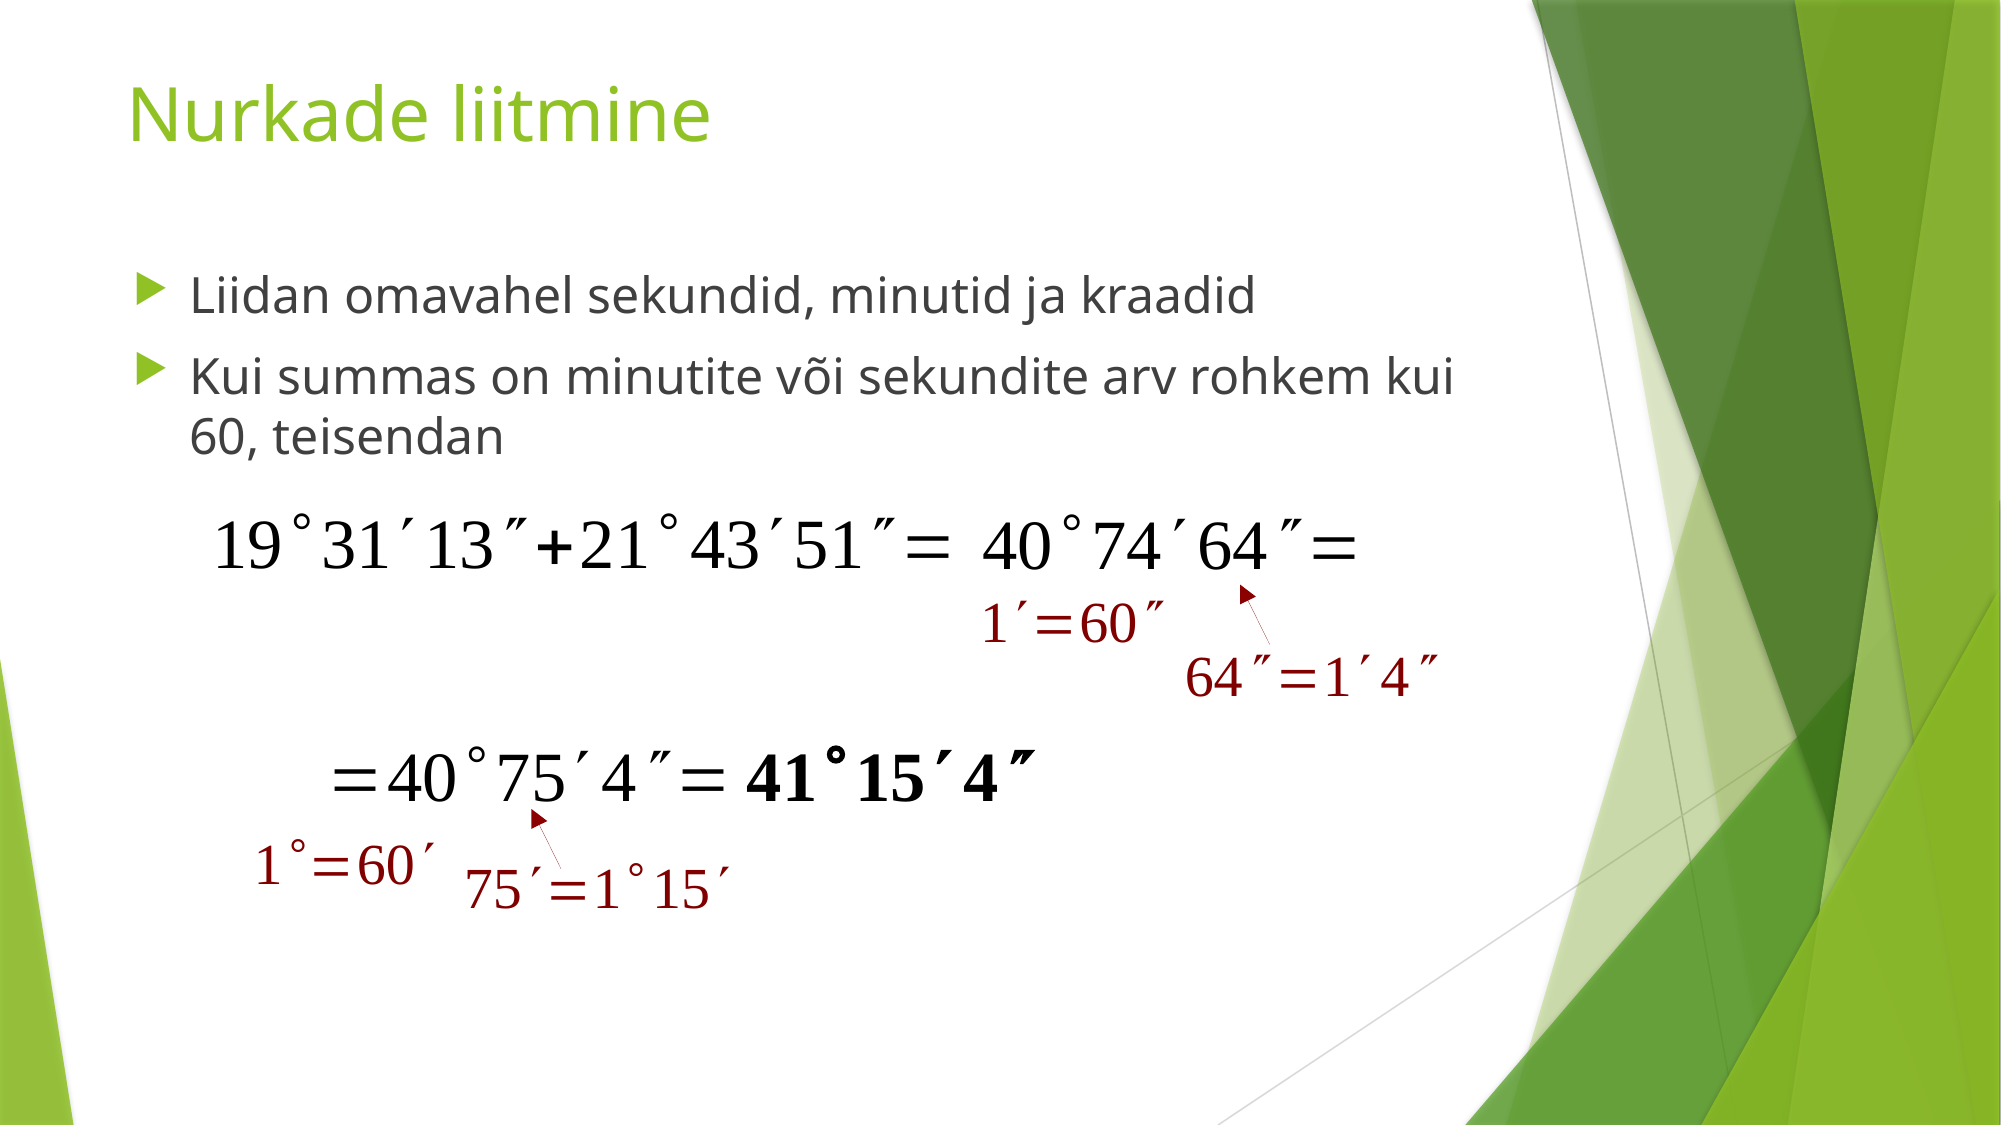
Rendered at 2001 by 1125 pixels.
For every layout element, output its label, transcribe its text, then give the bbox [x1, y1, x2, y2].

chart [312, 738, 1044, 817]
chart [248, 832, 443, 897]
chart [974, 590, 1174, 655]
chart [974, 506, 1371, 585]
title Nurkade liitmine [111, 58, 1522, 276]
chart [206, 505, 965, 584]
chart [1178, 644, 1447, 709]
chart [458, 856, 739, 921]
list Liidan omavahel sekundid, minutid ja kraadid Kui summas on minutite või sekundite arv rohkem kui 60, teisendan [118, 190, 1529, 916]
